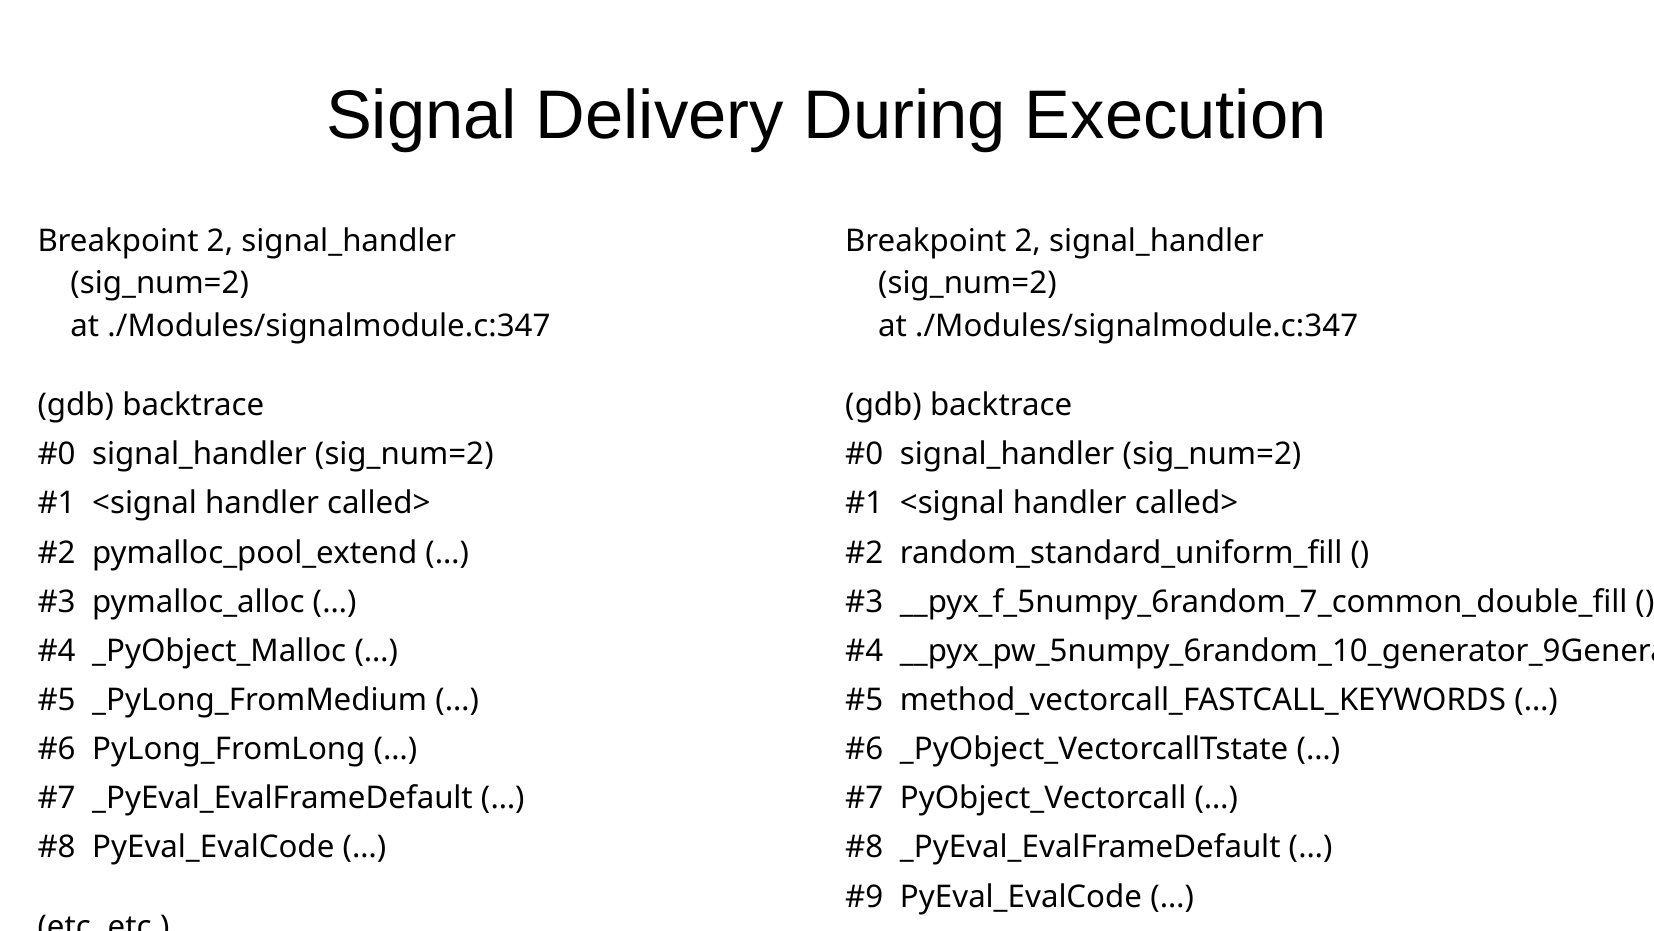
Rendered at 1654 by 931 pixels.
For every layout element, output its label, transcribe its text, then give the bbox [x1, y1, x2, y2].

list Breakpoint 2, signal_handler (sig_num=2) at ./Modules/signalmodule.c:347 (gdb) backtrace #0 signal_handler (sig_num=2) #1 <signal handler called> #2 random_standard_uniform_fill () #3 __pyx_f_5numpy_6random_7_common_double_fill () #4 __pyx_pw_5numpy_6random_10_generator_9Generator_15random () #5 method_vectorcall_FASTCALL_KEYWORDS (…) #6 _PyObject_VectorcallTstate (…) #7 PyObject_Vectorcall (…) #8 _PyEval_EvalFrameDefault (…) #9 PyEval_EvalCode (…) [845, 217, 1654, 931]
list Breakpoint 2, signal_handler (sig_num=2) at ./Modules/signalmodule.c:347 (gdb) backtrace #0 signal_handler (sig_num=2) #1 <signal handler called> #2 pymalloc_pool_extend (…) #3 pymalloc_alloc (…) #4 _PyObject_Malloc (…) #5 _PyLong_FromMedium (…) #6 PyLong_FromLong (…) #7 _PyEval_EvalFrameDefault (…) #8 PyEval_EvalCode (…) (etc. etc.) [37, 217, 845, 931]
title Signal Delivery During Execution [82, 37, 1571, 193]
